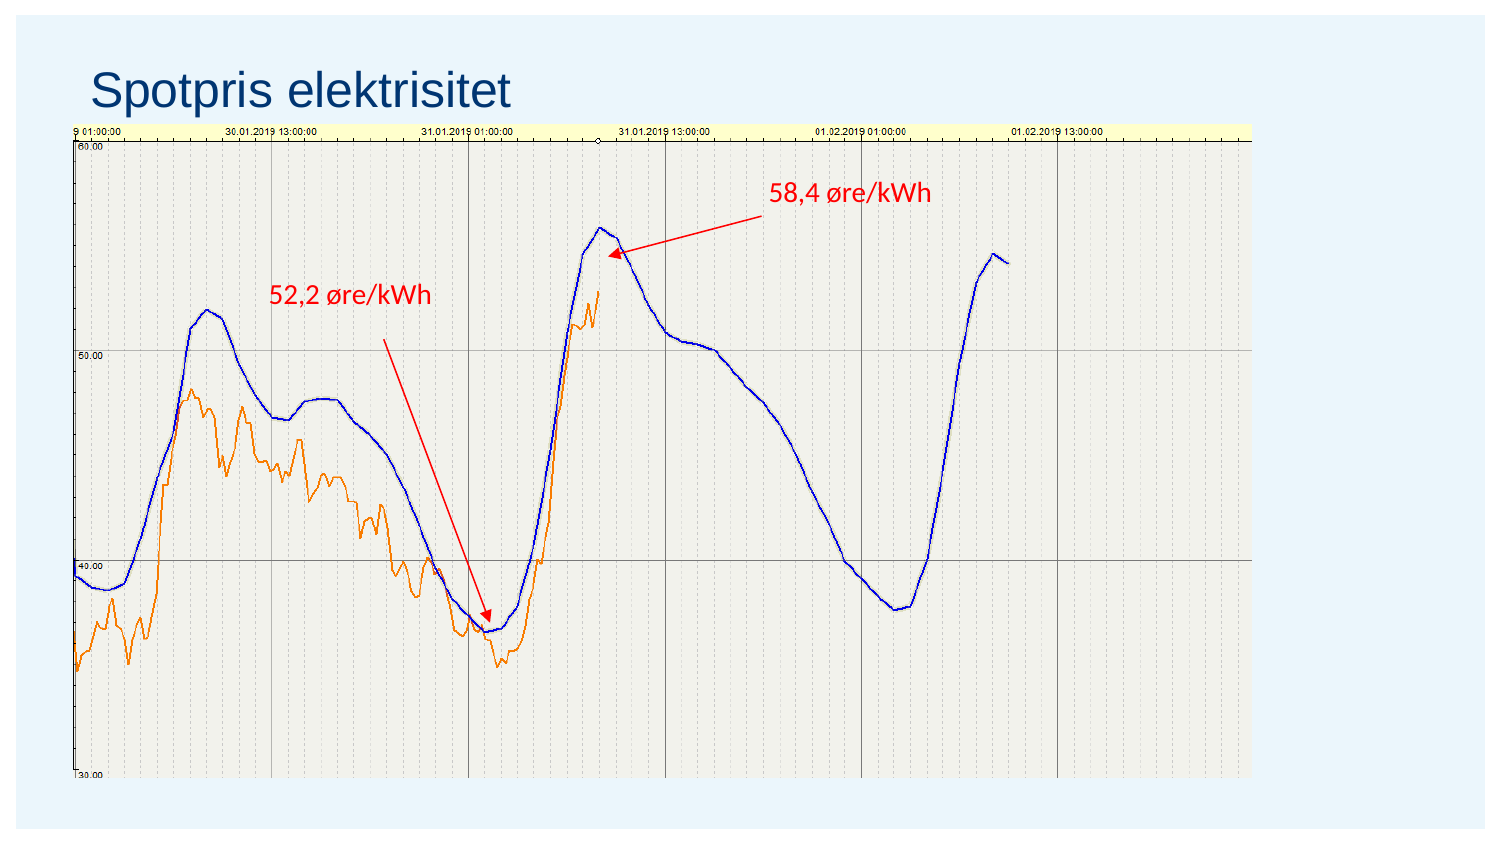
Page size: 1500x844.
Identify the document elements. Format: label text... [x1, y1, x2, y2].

title Spotpris elektrisitet [75, 33, 1425, 125]
picture [0, 0, 1500, 844]
text_box 58,4 øre/kWh [753, 165, 967, 216]
text_box 52,2 øre/kWh [253, 268, 467, 319]
